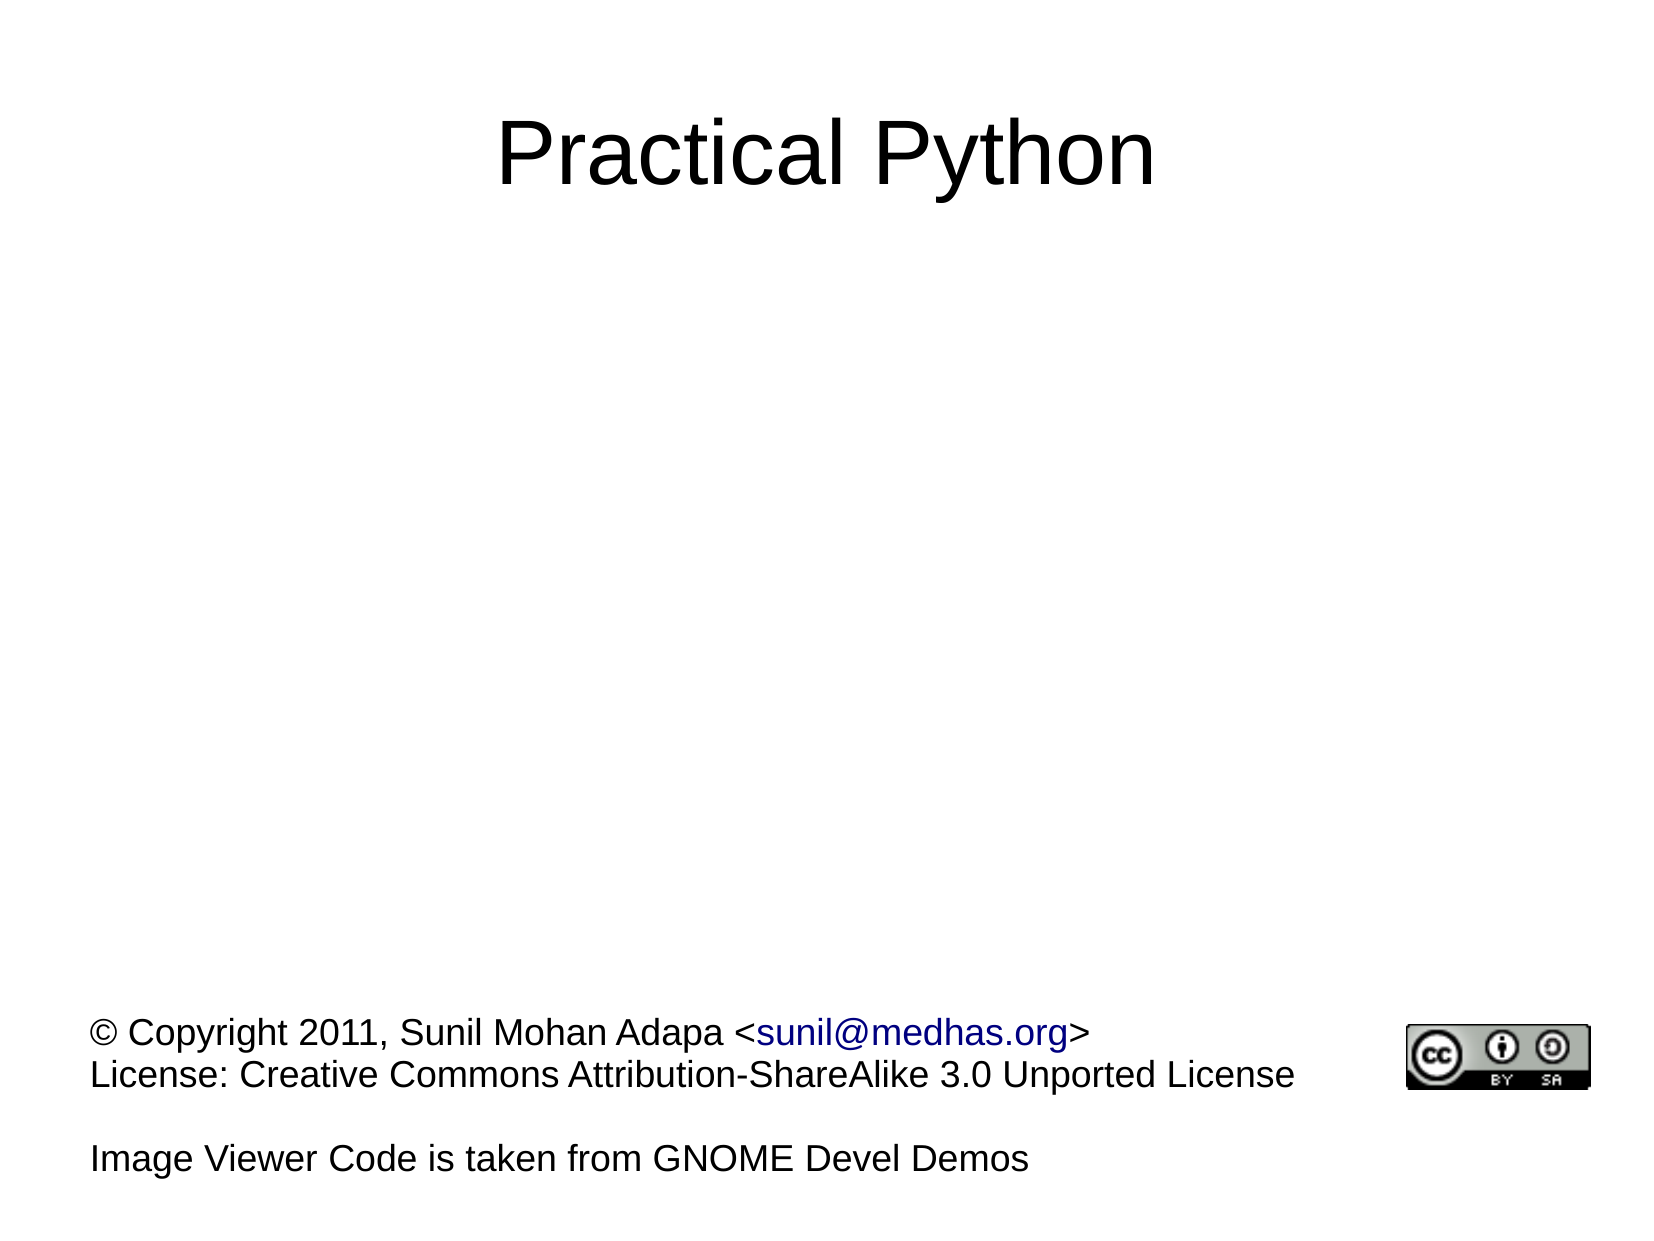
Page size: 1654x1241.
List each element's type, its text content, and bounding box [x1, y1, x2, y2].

text_box © Copyright 2011, Sunil Mohan Adapa <sunil@medhas.org> License: Creative Commons Attribution-ShareAlike 3.0 Unported License Image Viewer Code is taken from GNOME Devel Demos [75, 1004, 1311, 1187]
title Practical Python [82, 49, 1571, 257]
picture [1406, 1024, 1591, 1090]
